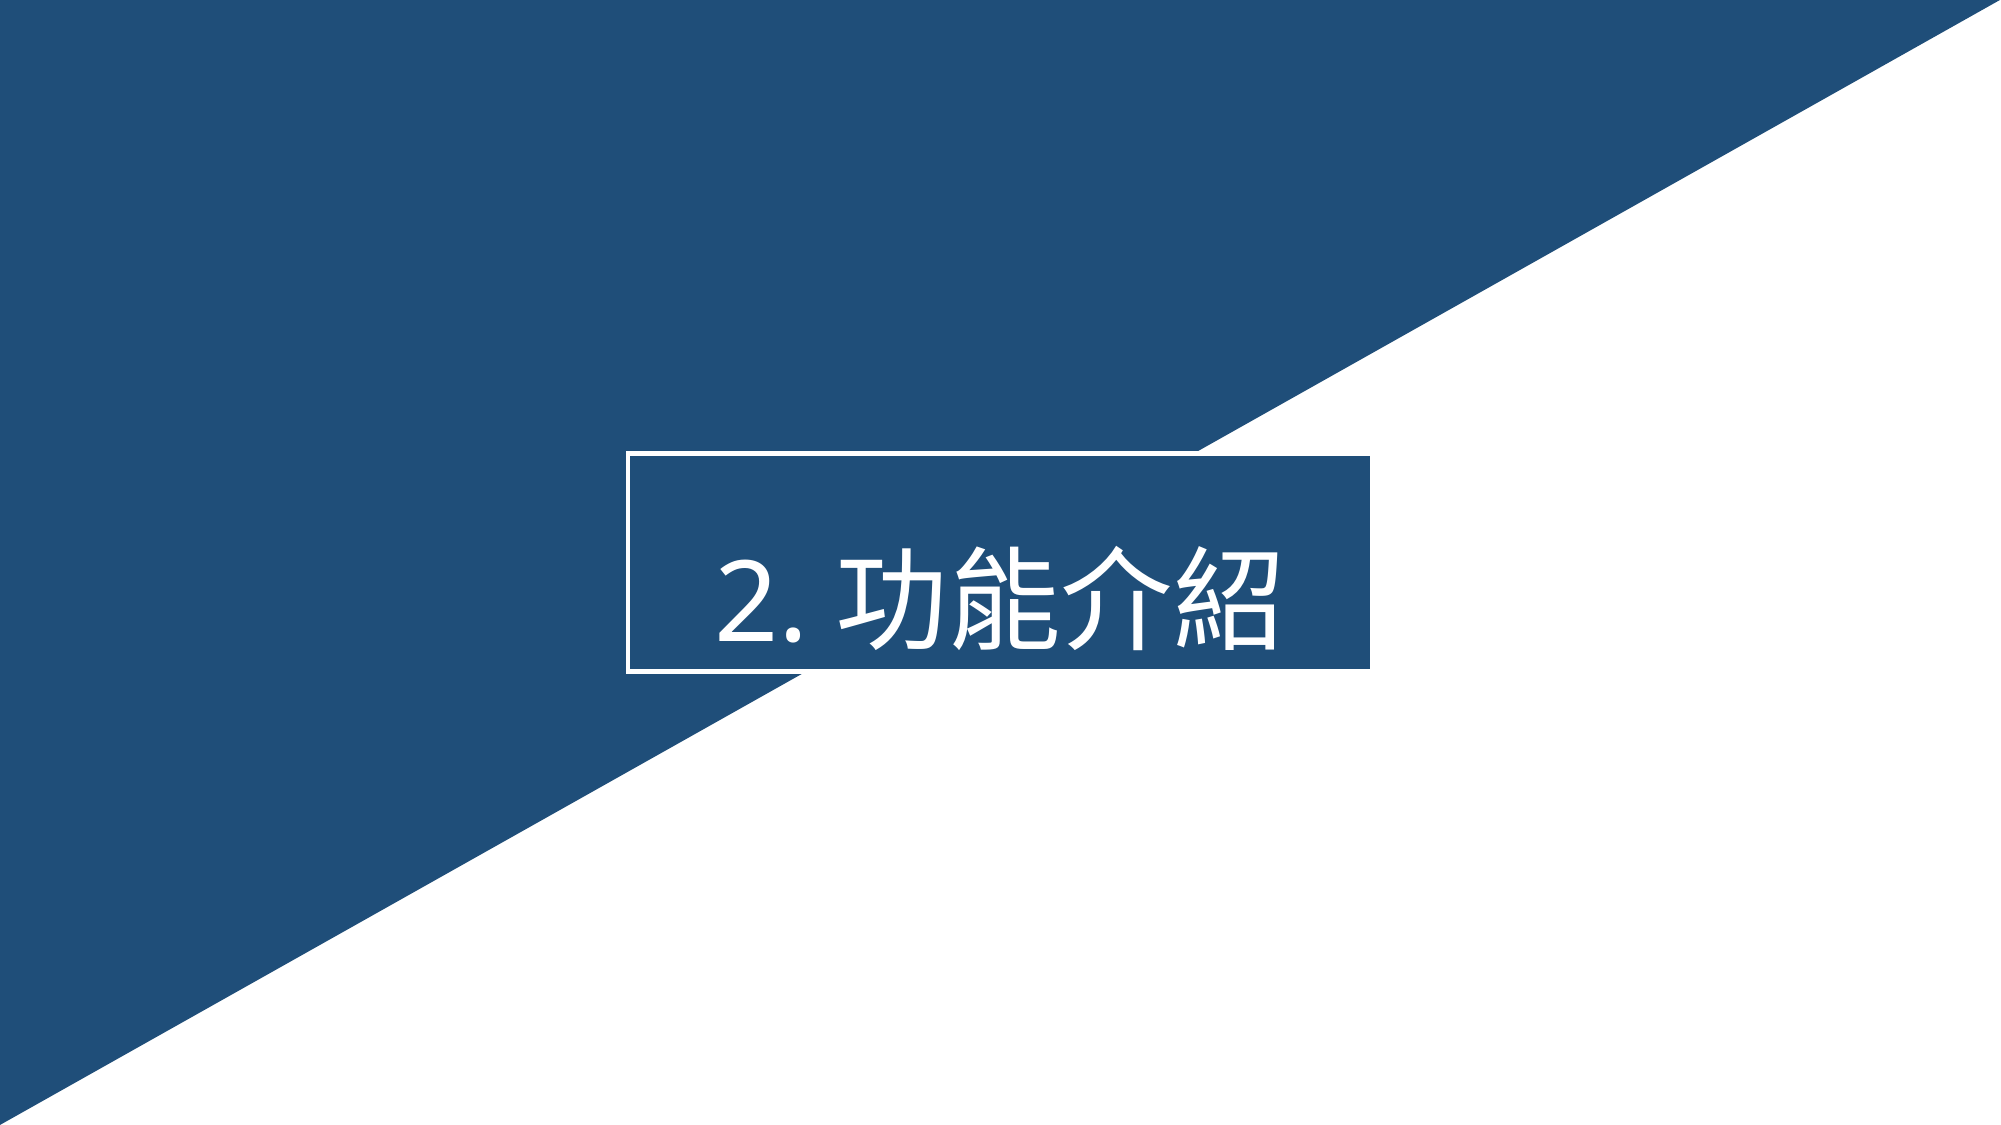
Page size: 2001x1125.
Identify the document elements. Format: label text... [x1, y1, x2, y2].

text_box [0, 0, 2000, 1125]
text_box 2.功能介紹 [628, 453, 1372, 672]
